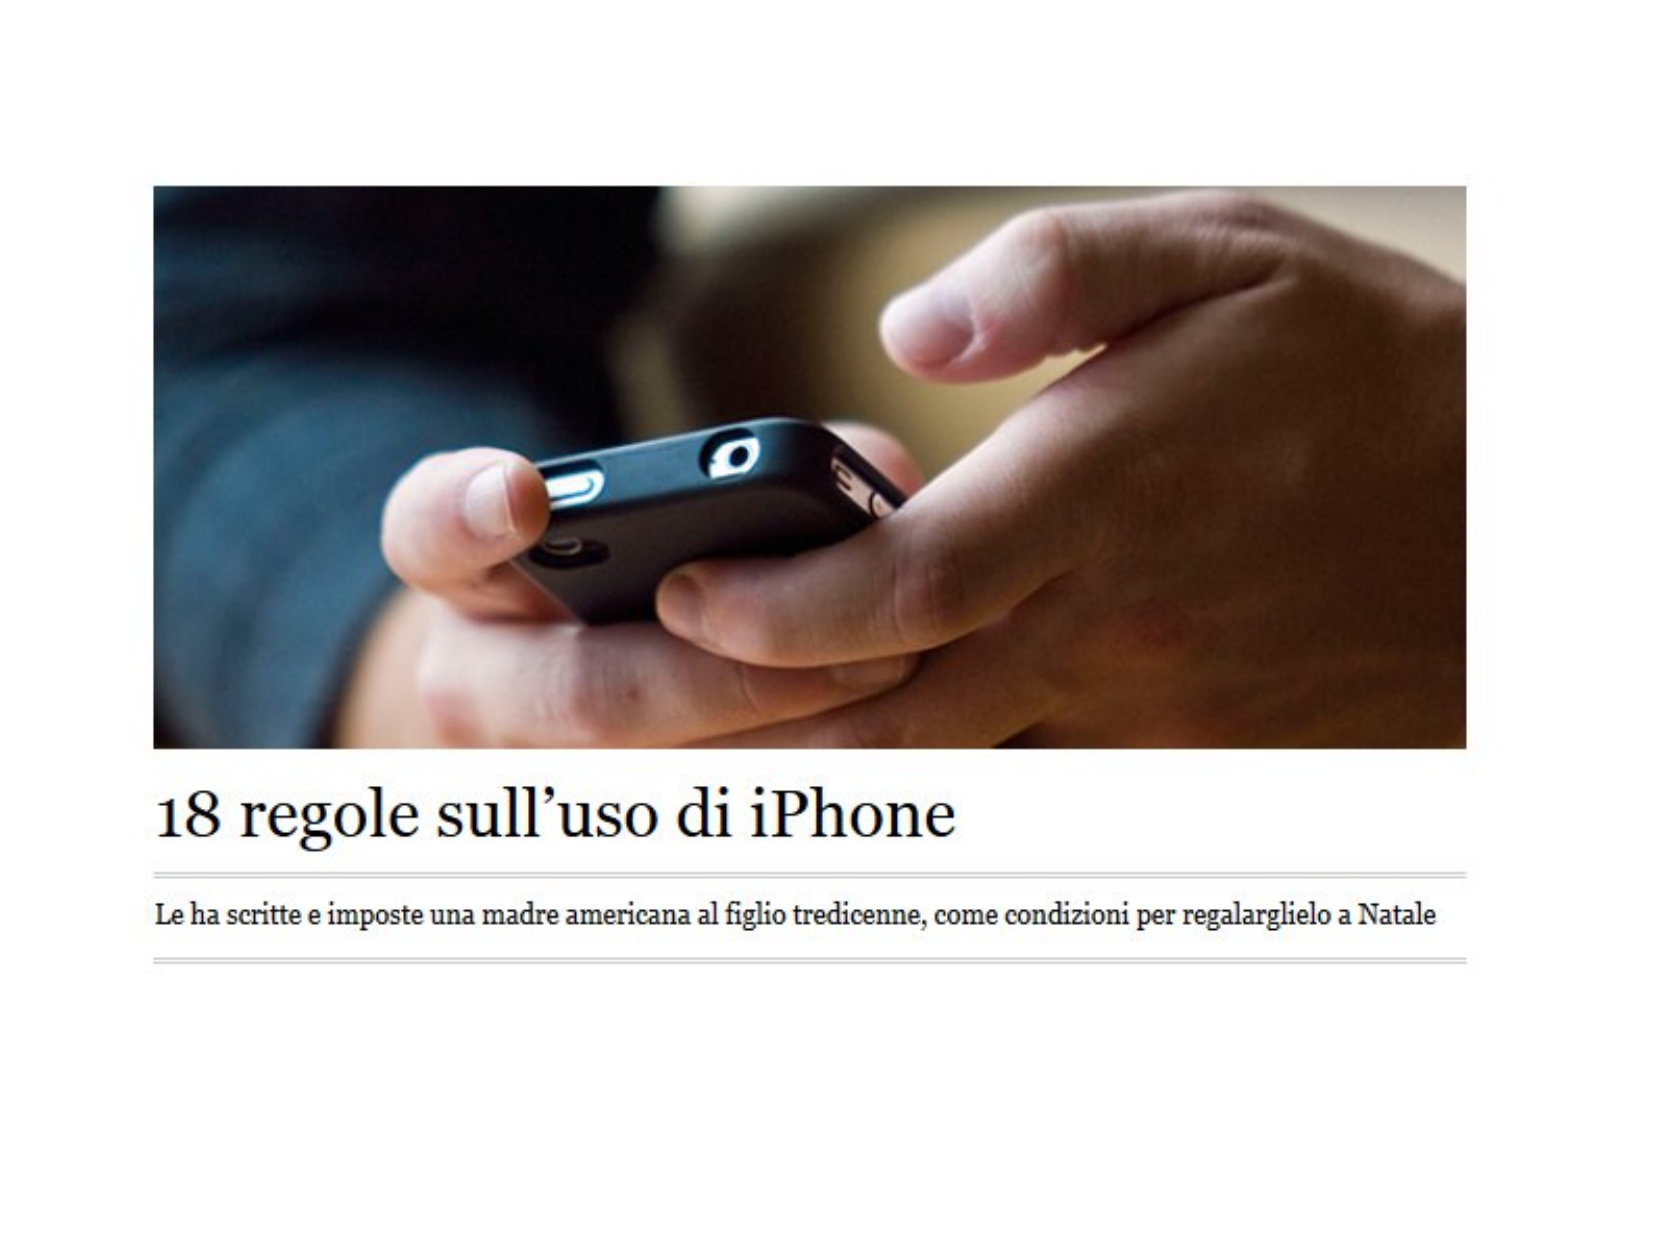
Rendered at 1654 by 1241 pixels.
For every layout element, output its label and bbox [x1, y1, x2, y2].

picture [129, 174, 1492, 979]
